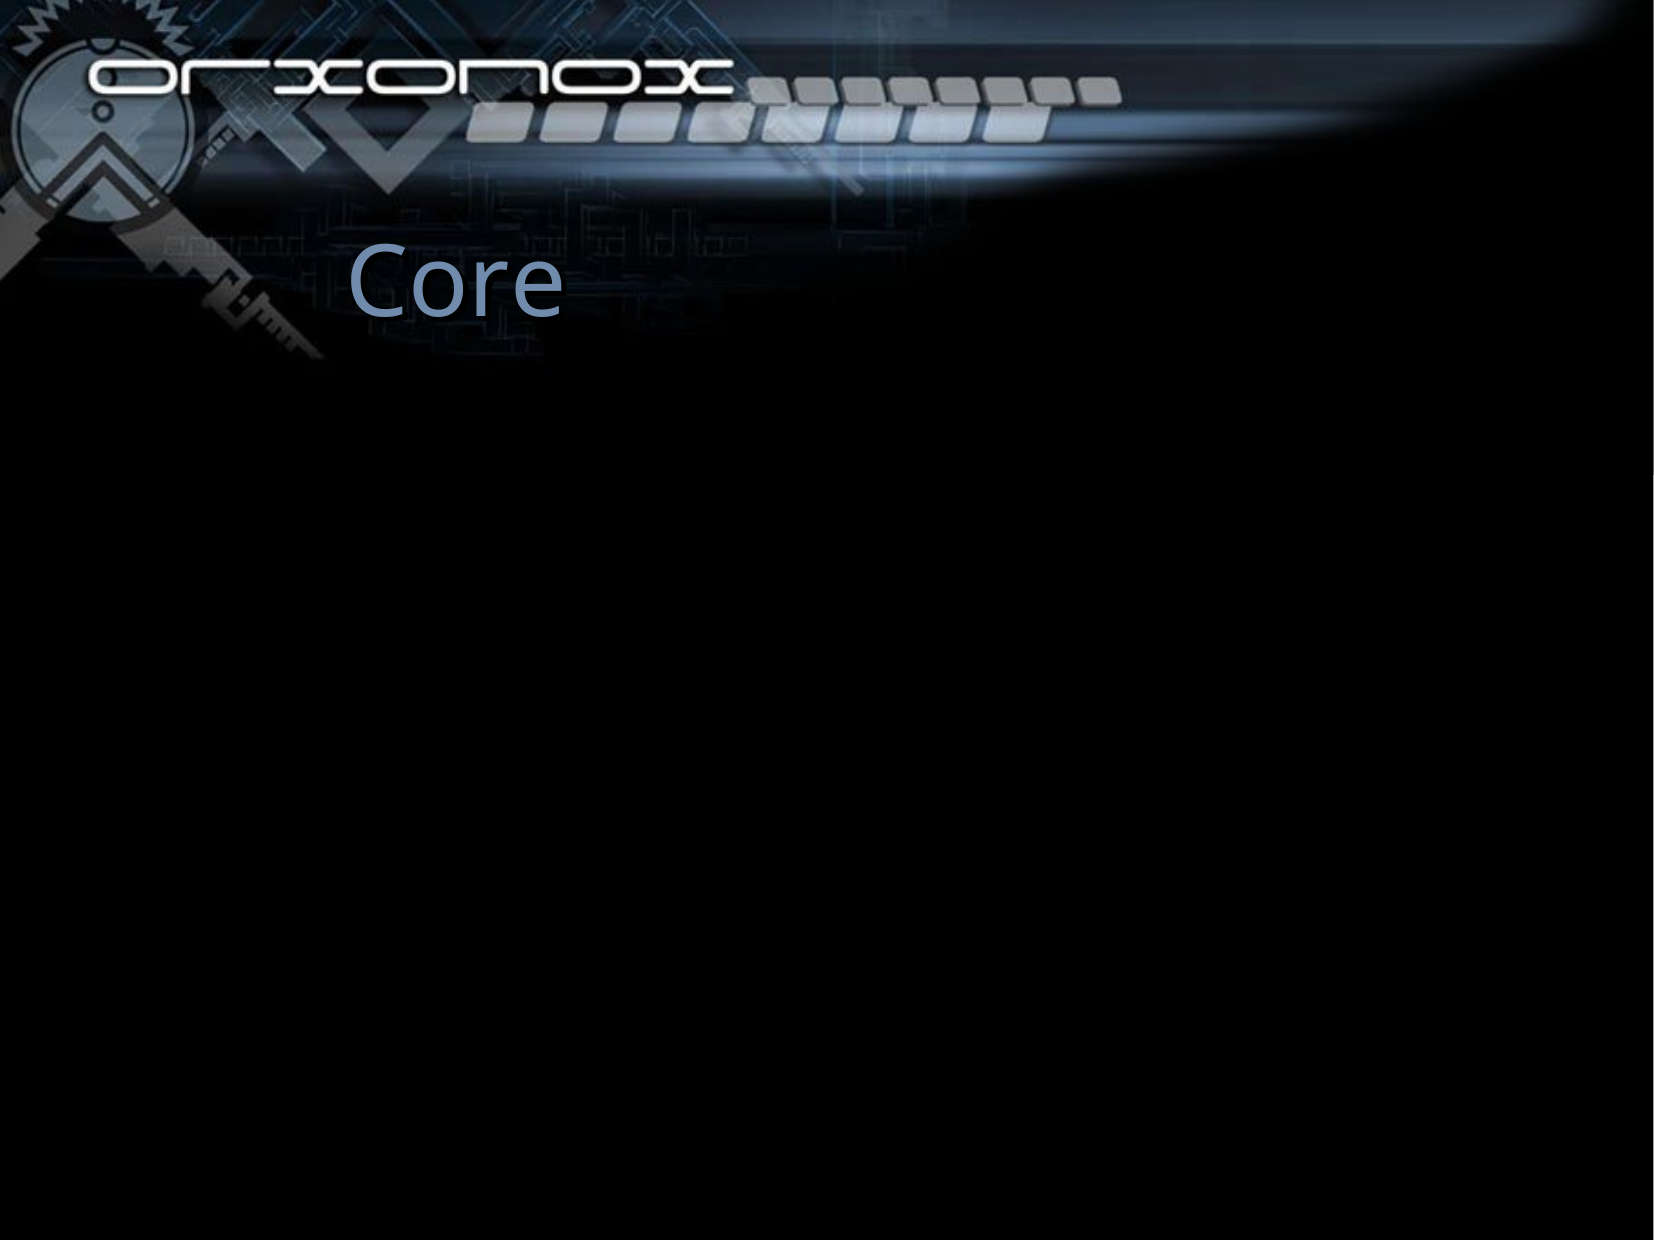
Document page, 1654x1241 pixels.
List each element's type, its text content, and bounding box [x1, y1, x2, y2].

text_box Core [330, 194, 1306, 344]
picture [0, 0, 1654, 475]
